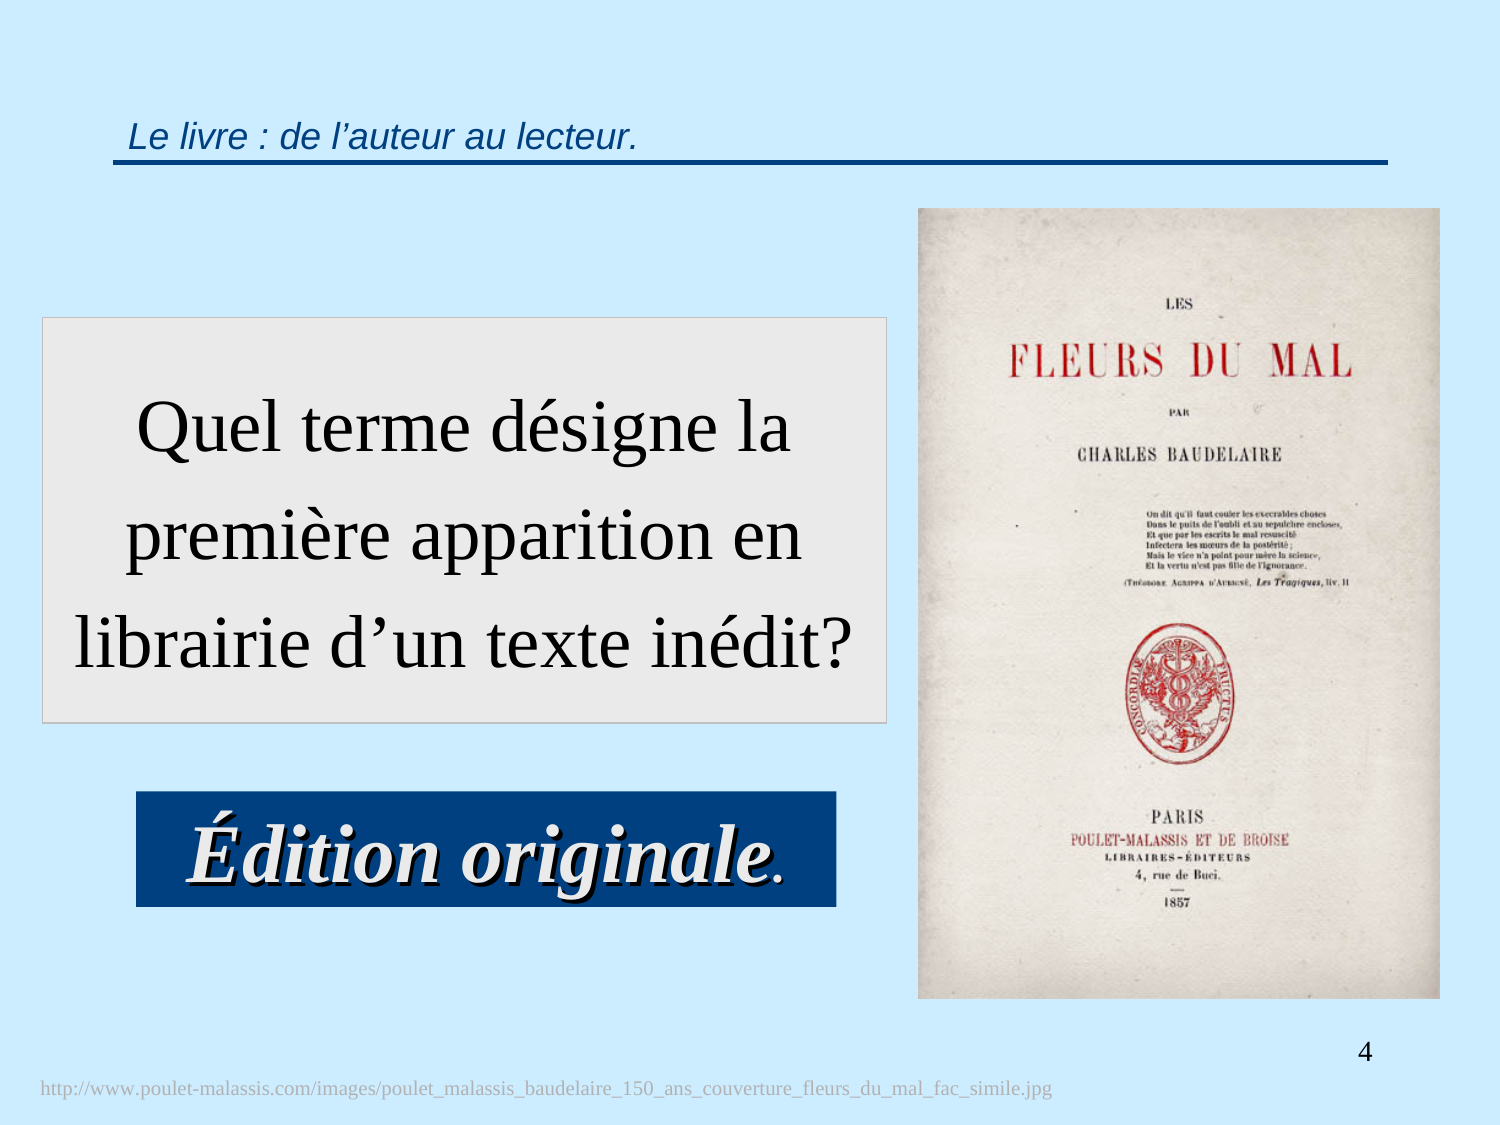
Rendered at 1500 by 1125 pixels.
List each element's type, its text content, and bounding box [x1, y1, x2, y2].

text_box Quel terme désigne la première apparition en librairie d’un texte inédit? [42, 317, 887, 723]
text_box Le livre : de l’auteur au lecteur. [113, 104, 655, 160]
text_box http://www.poulet-malassis.com/images/poulet_malassis_baudelaire_150_ans_couverture_fleurs_du_mal_fac_simile.jpg [25, 1066, 1273, 1107]
picture [918, 208, 1440, 999]
text_box Édition originale. [136, 791, 837, 907]
